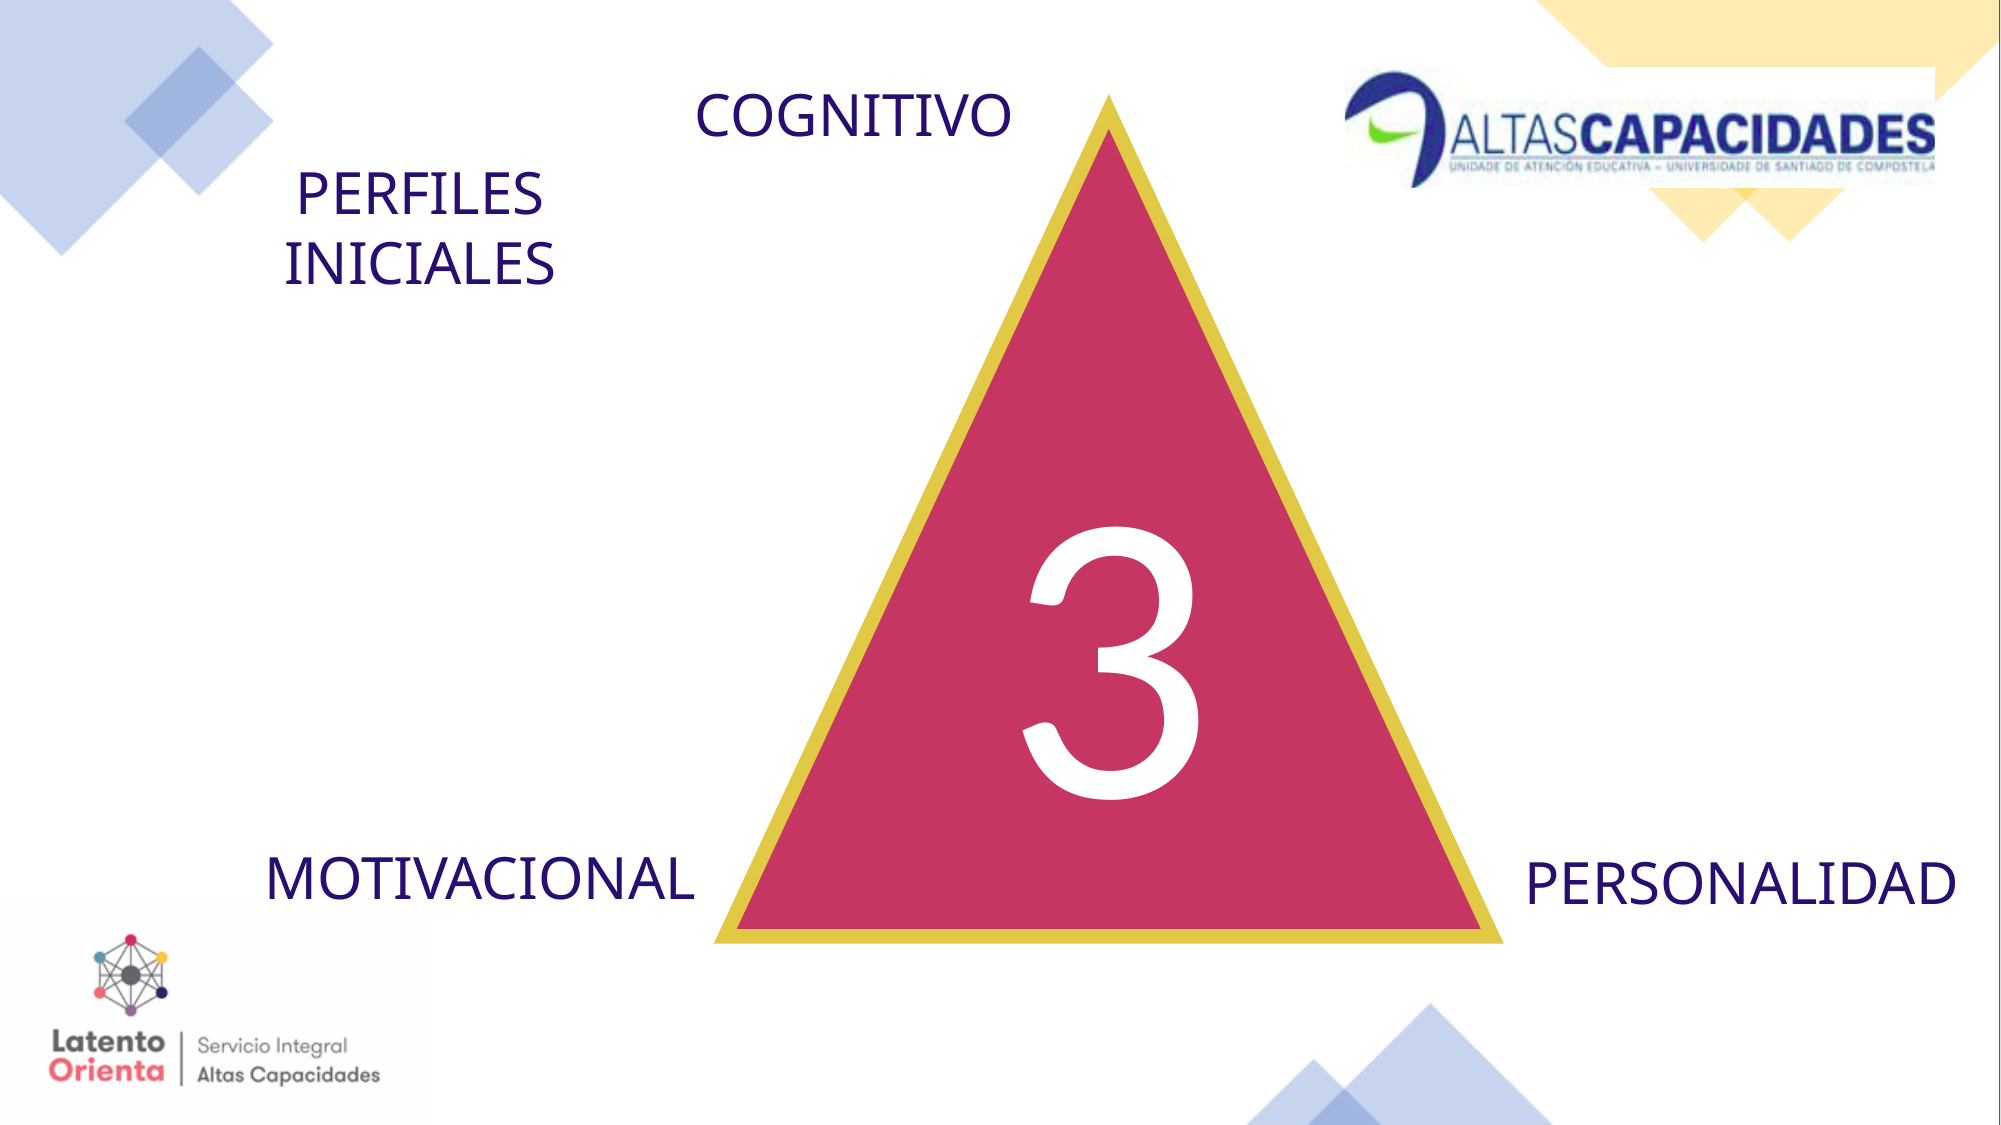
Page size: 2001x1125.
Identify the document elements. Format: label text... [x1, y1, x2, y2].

text_box MOTIVACIONAL [228, 833, 732, 919]
text_box COGNITIVO [639, 70, 1069, 156]
text_box PERFILES INICIALES [244, 148, 597, 304]
text_box PERSONALIDAD [1492, 839, 1991, 924]
text_box 3 [725, 111, 1493, 937]
picture [0, 0, 2001, 1125]
